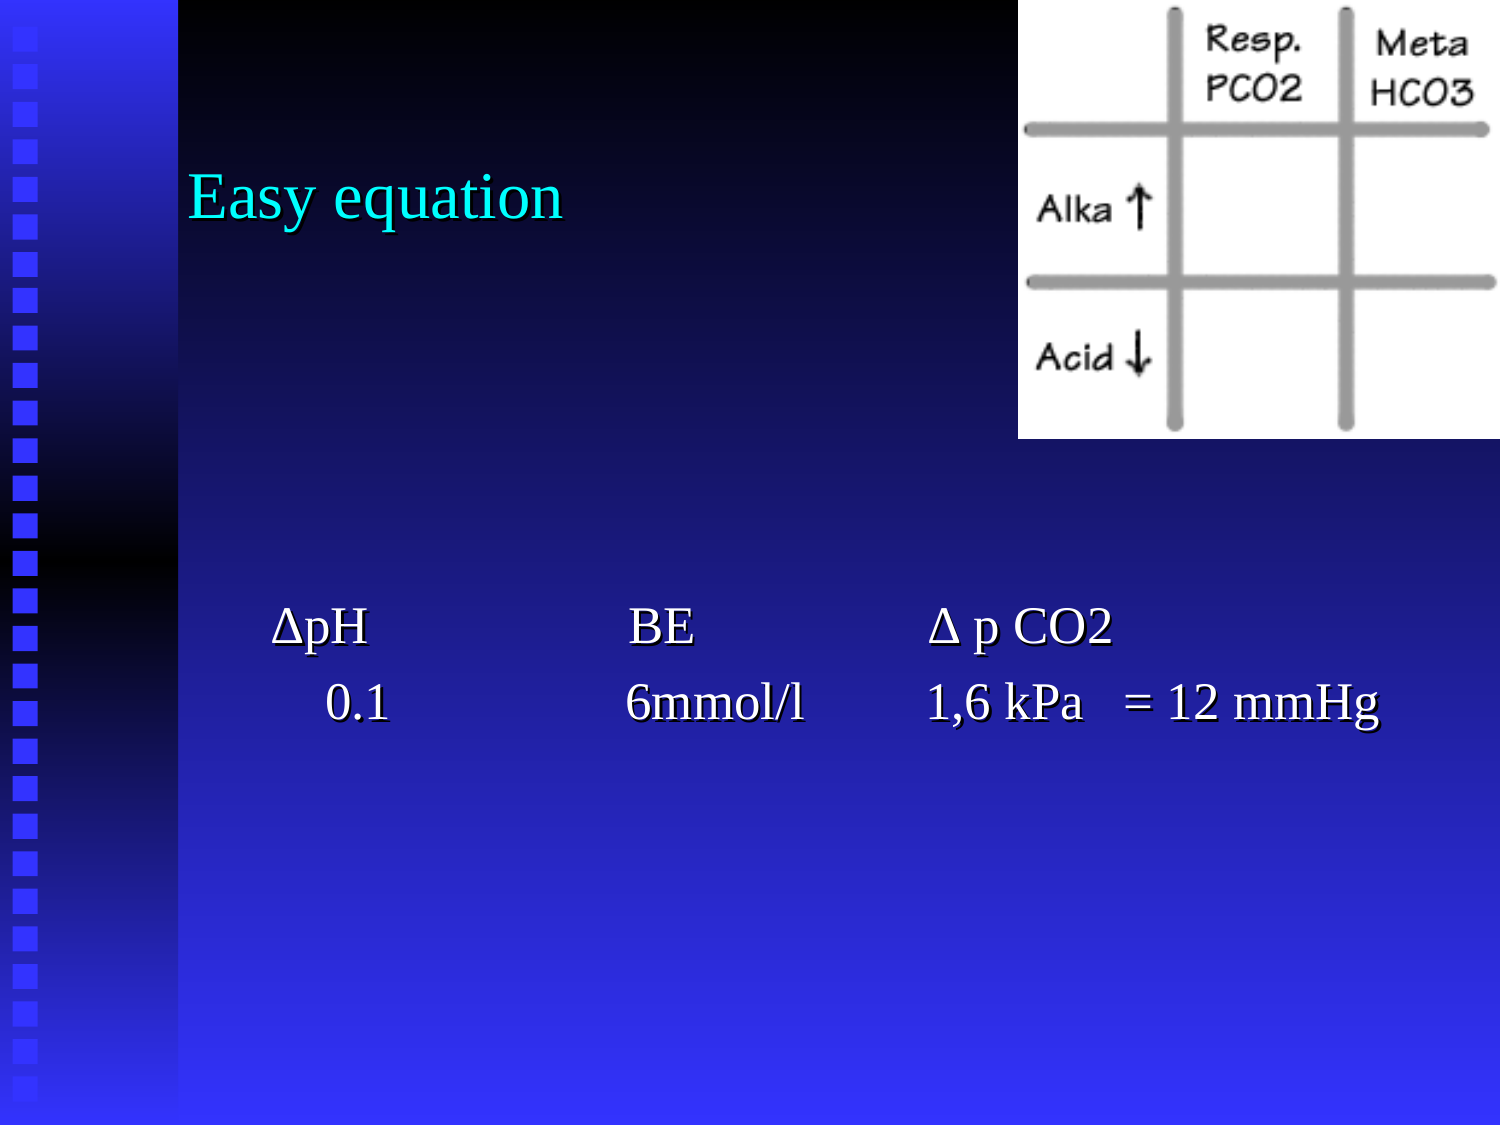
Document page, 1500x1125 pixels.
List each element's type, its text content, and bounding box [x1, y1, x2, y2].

picture [1018, 0, 1500, 439]
subtitle ∆pH BE ∆ p CO2 0.1 6mmol/l 1,6 kPa = 12 mmHg [187, 324, 1463, 1000]
title Easy equation [187, 99, 1018, 288]
